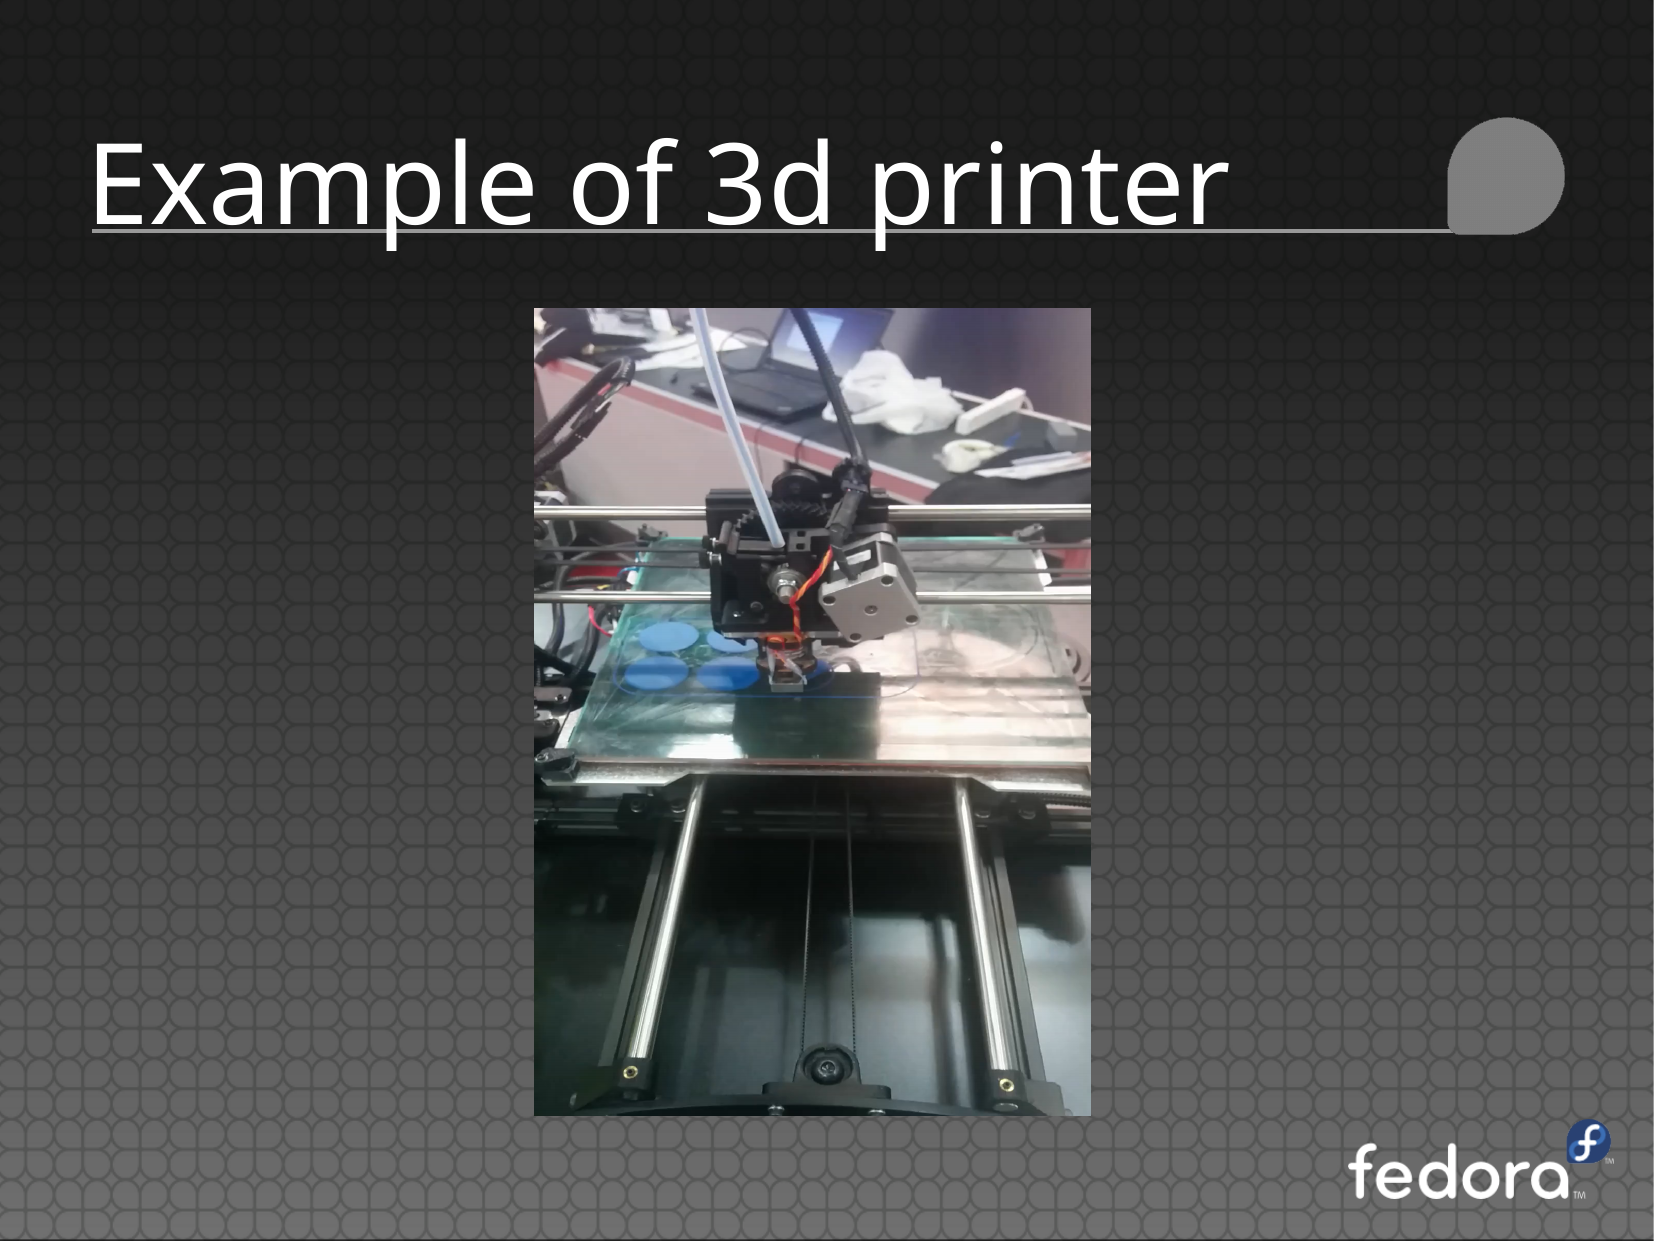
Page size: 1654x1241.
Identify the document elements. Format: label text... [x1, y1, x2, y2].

title Example of 3d printer [86, 112, 1576, 249]
text_box [533, 307, 1091, 1117]
picture [0, 0, 1654, 1241]
